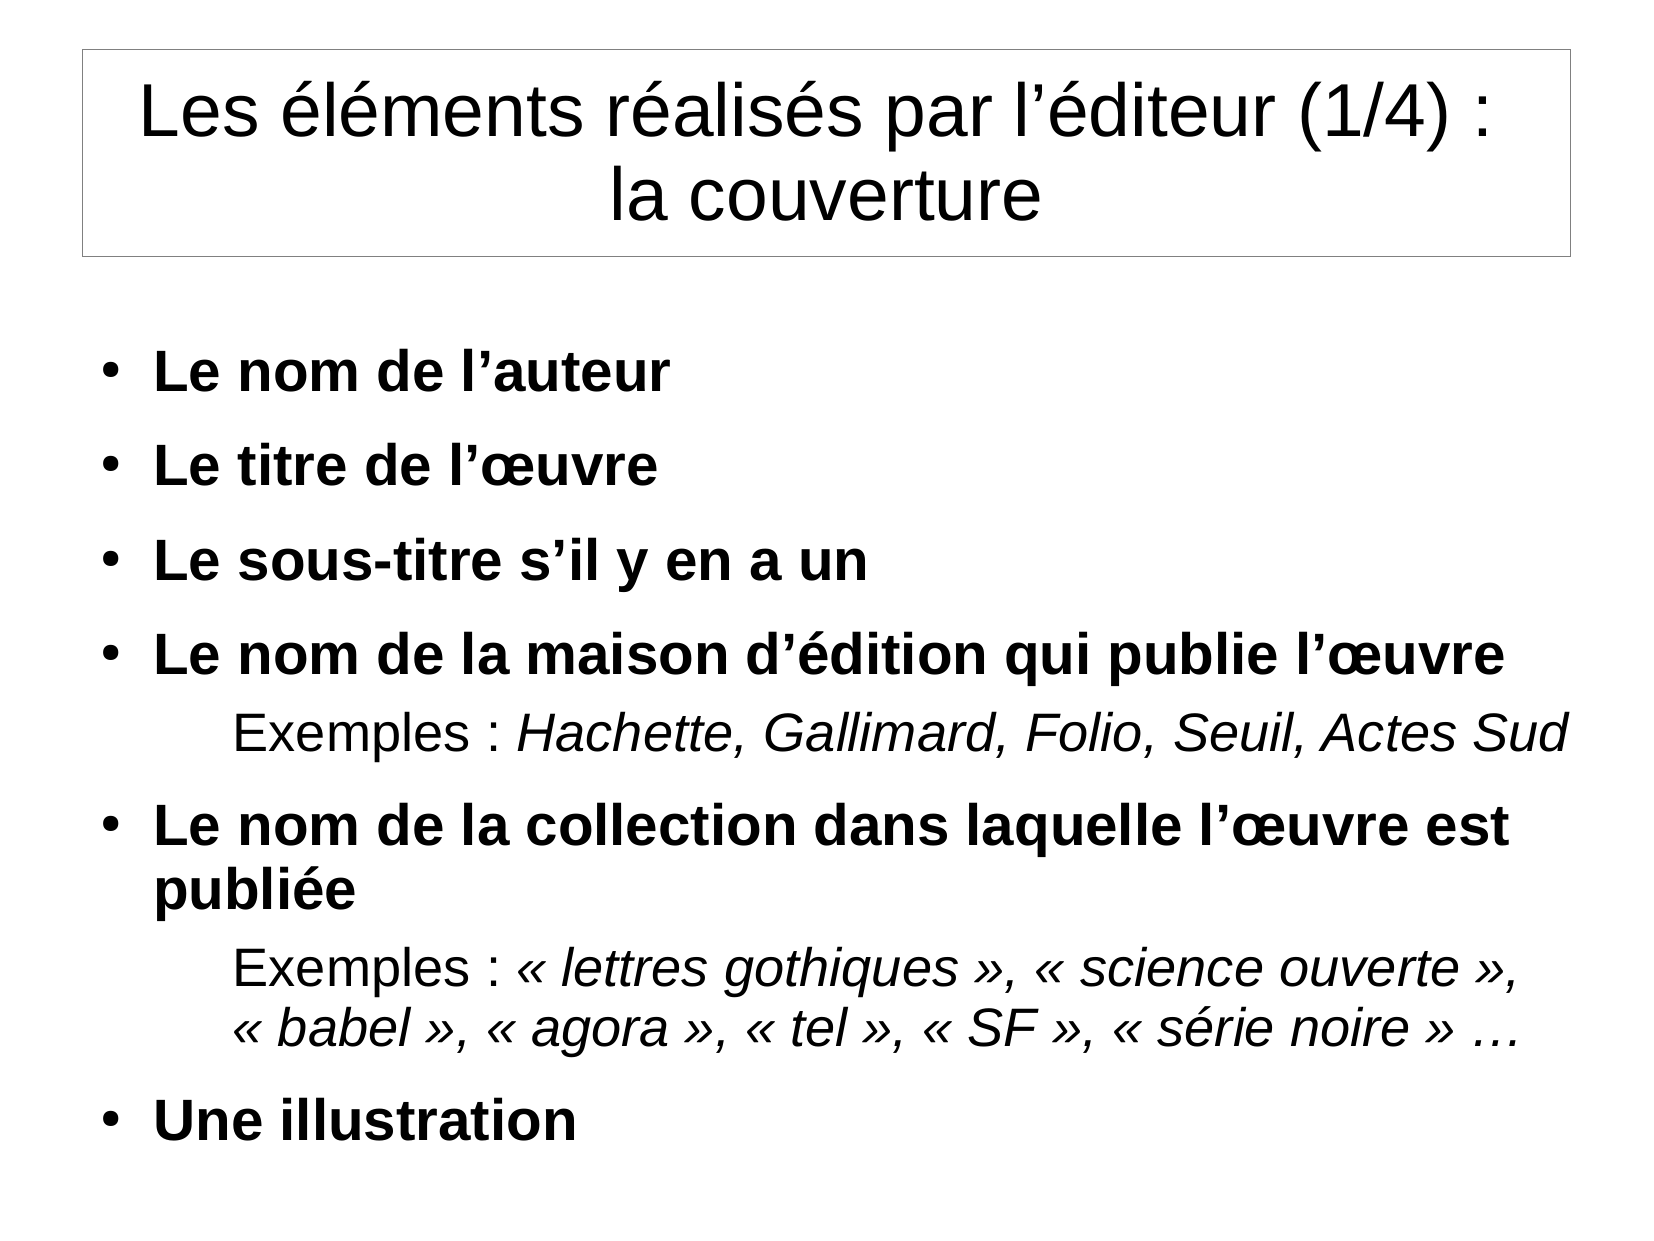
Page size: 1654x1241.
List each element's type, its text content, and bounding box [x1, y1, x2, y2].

title Les éléments réalisés par l’éditeur (1/4) : la couverture [82, 49, 1571, 257]
list Le nom de l’auteur Le titre de l’œuvre Le sous-titre s’il y en a un Le nom de la maison d’édition qui publie l’œuvre Exemples : Hachette, Gallimard, Folio, Seuil, Actes Sud Le nom de la collection dans laquelle l’œuvre est publiée Exemples : « lettres gothiques », « science ouverte », « babel », « agora », « tel », « SF », « série noire » … Une illustration [82, 290, 1571, 1164]
